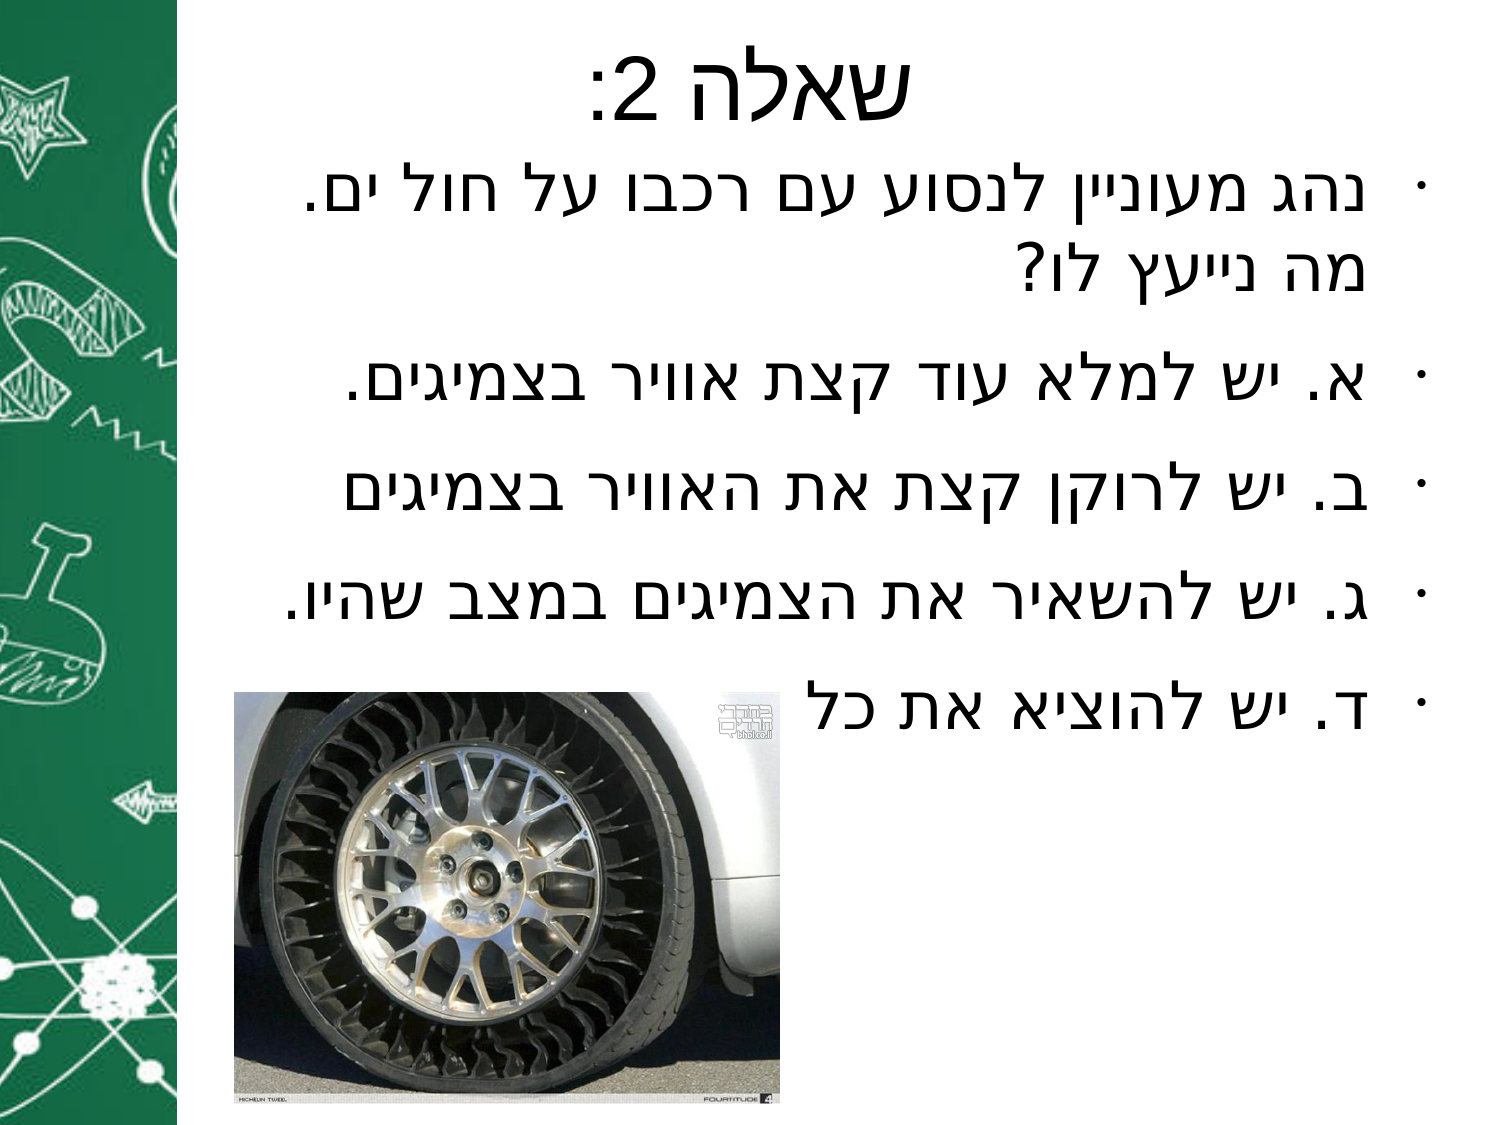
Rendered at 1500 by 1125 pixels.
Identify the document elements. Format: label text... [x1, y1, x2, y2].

picture [232, 692, 782, 1104]
title שאלה 2: [177, 21, 1425, 173]
picture [0, 0, 177, 1125]
list נהג מעוניין לנסוע עם רכבו על חול ים. מה נייעץ לו? א. יש למלא עוד קצת אוויר בצמיגים. ב. יש לרוקן קצת את האוויר בצמיגים ג. יש להשאיר את הצמיגים במצב שהיו. ד. יש להוציא את כל האוויר מהצמיגים. [235, 137, 1442, 1047]
